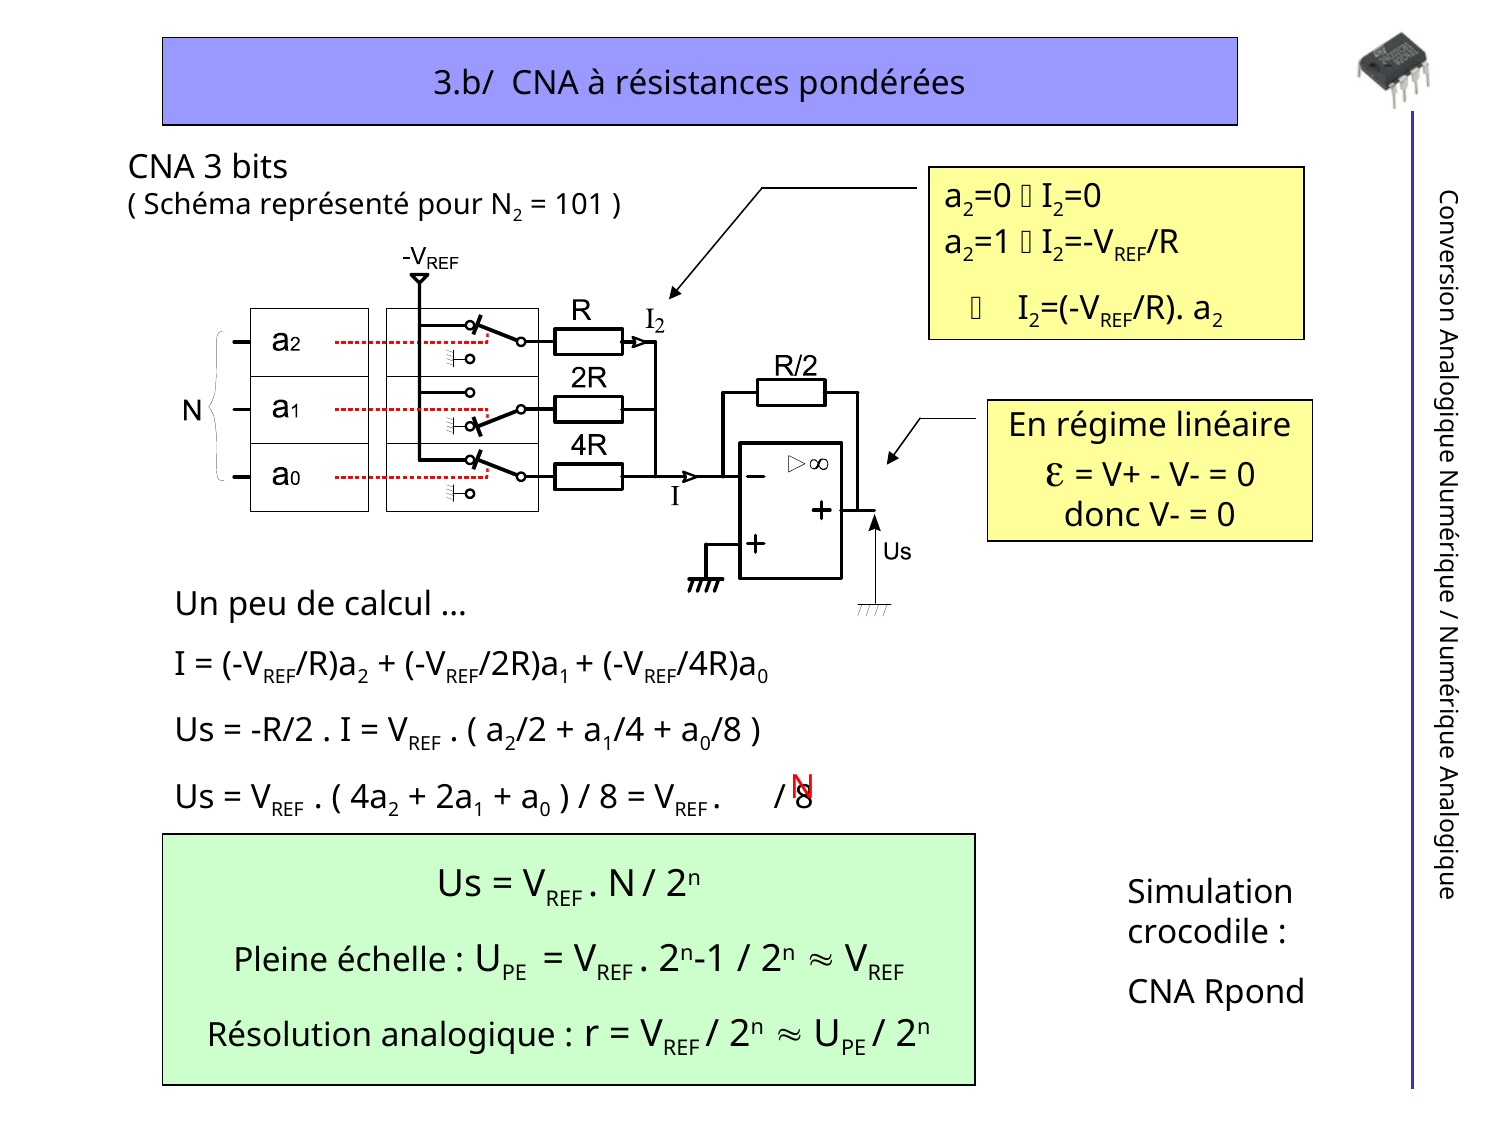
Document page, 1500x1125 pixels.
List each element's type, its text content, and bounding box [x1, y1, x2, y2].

text_box Conversion Analogique Numérique / Numérique Analogique [1414, 174, 1473, 1038]
text_box En régime linéaire  = V+ - V- = 0 donc V- = 0 [987, 400, 1313, 541]
picture [1351, 24, 1438, 113]
text_box Us = VREF . N / 2n Pleine échelle : UPE = VREF . 2n-1 / 2n  VREF Résolution analogique : r = VREF / 2n  UPE / 2n [162, 834, 976, 1086]
chart [175, 173, 956, 574]
text_box CNA 3 bits ( Schéma représenté pour N2 = 101 ) [112, 137, 726, 233]
text_box Un peu de calcul … I = (-VREF/R)a2 + (-VREF/2R)a1 + (-VREF/4R)a0 Us = -R/2 . I = VREF . ( a2/2 + a1/4 + a0/8 ) Us = VREF . ( 4a2 + 2a1 + a0 ) / 8 = VREF . / 8 [159, 574, 1001, 828]
text_box Simulation crocodile : CNA Rpond [1112, 862, 1351, 1019]
text_box N [774, 753, 876, 813]
title 3.b/ CNA à résistances pondérées [162, 37, 1238, 126]
text_box a2=0  I2=0 a2=1  I2=-VREF/R  I2=(-VREF/R). a2 [929, 167, 1304, 339]
